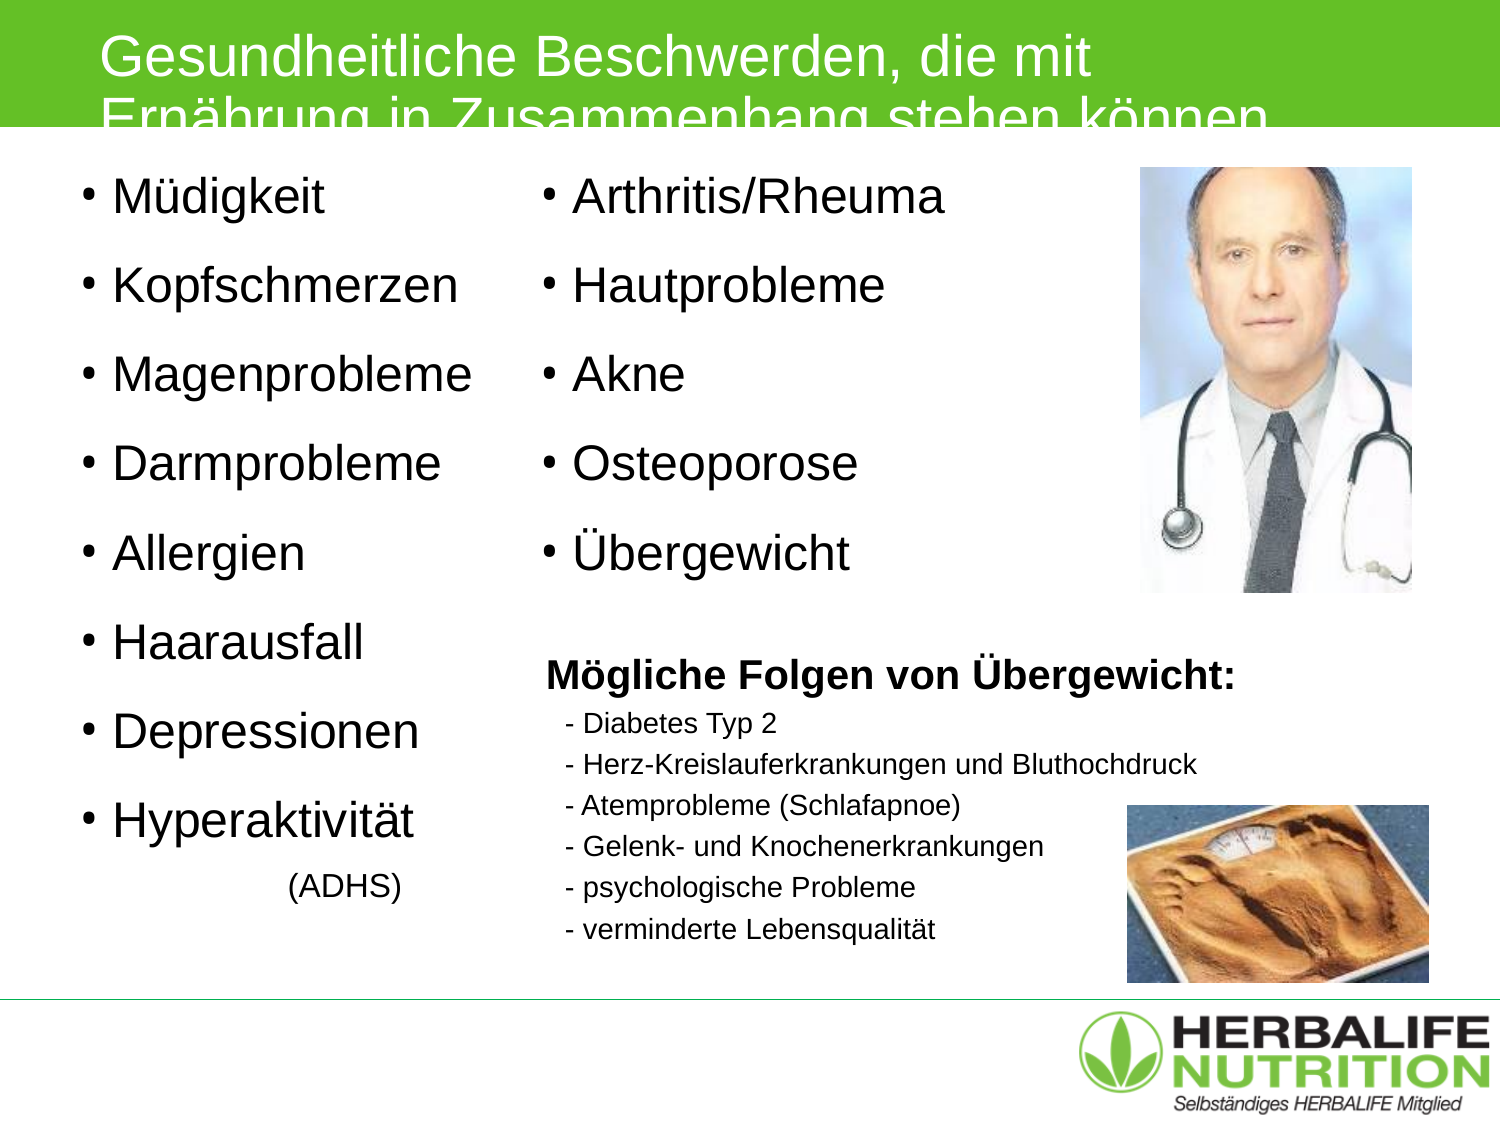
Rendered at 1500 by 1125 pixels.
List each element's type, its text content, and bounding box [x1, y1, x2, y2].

text_box Mögliche Folgen von Übergewicht: - Diabetes Typ 2 - Herz-Kreislauferkrankungen und Bluthochdruck - Atemprobleme (Schlafapnoe) - Gelenk- und Knochenerkrankungen - psychologische Probleme - verminderte Lebensqualität [525, 640, 1317, 947]
text_box Arthritis/Rheuma Hautprobleme Akne Osteoporose Übergewicht [525, 155, 1038, 628]
title Gesundheitliche Beschwerden, die mit Ernährung in Zusammenhang stehen können [84, 18, 1379, 109]
picture [1140, 167, 1412, 594]
text_box Müdigkeit Kopfschmerzen Magenprobleme Darmprobleme Allergien Haarausfall Depressionen Hyperaktivität * (ADHS) [64, 155, 503, 909]
picture [1127, 805, 1429, 983]
